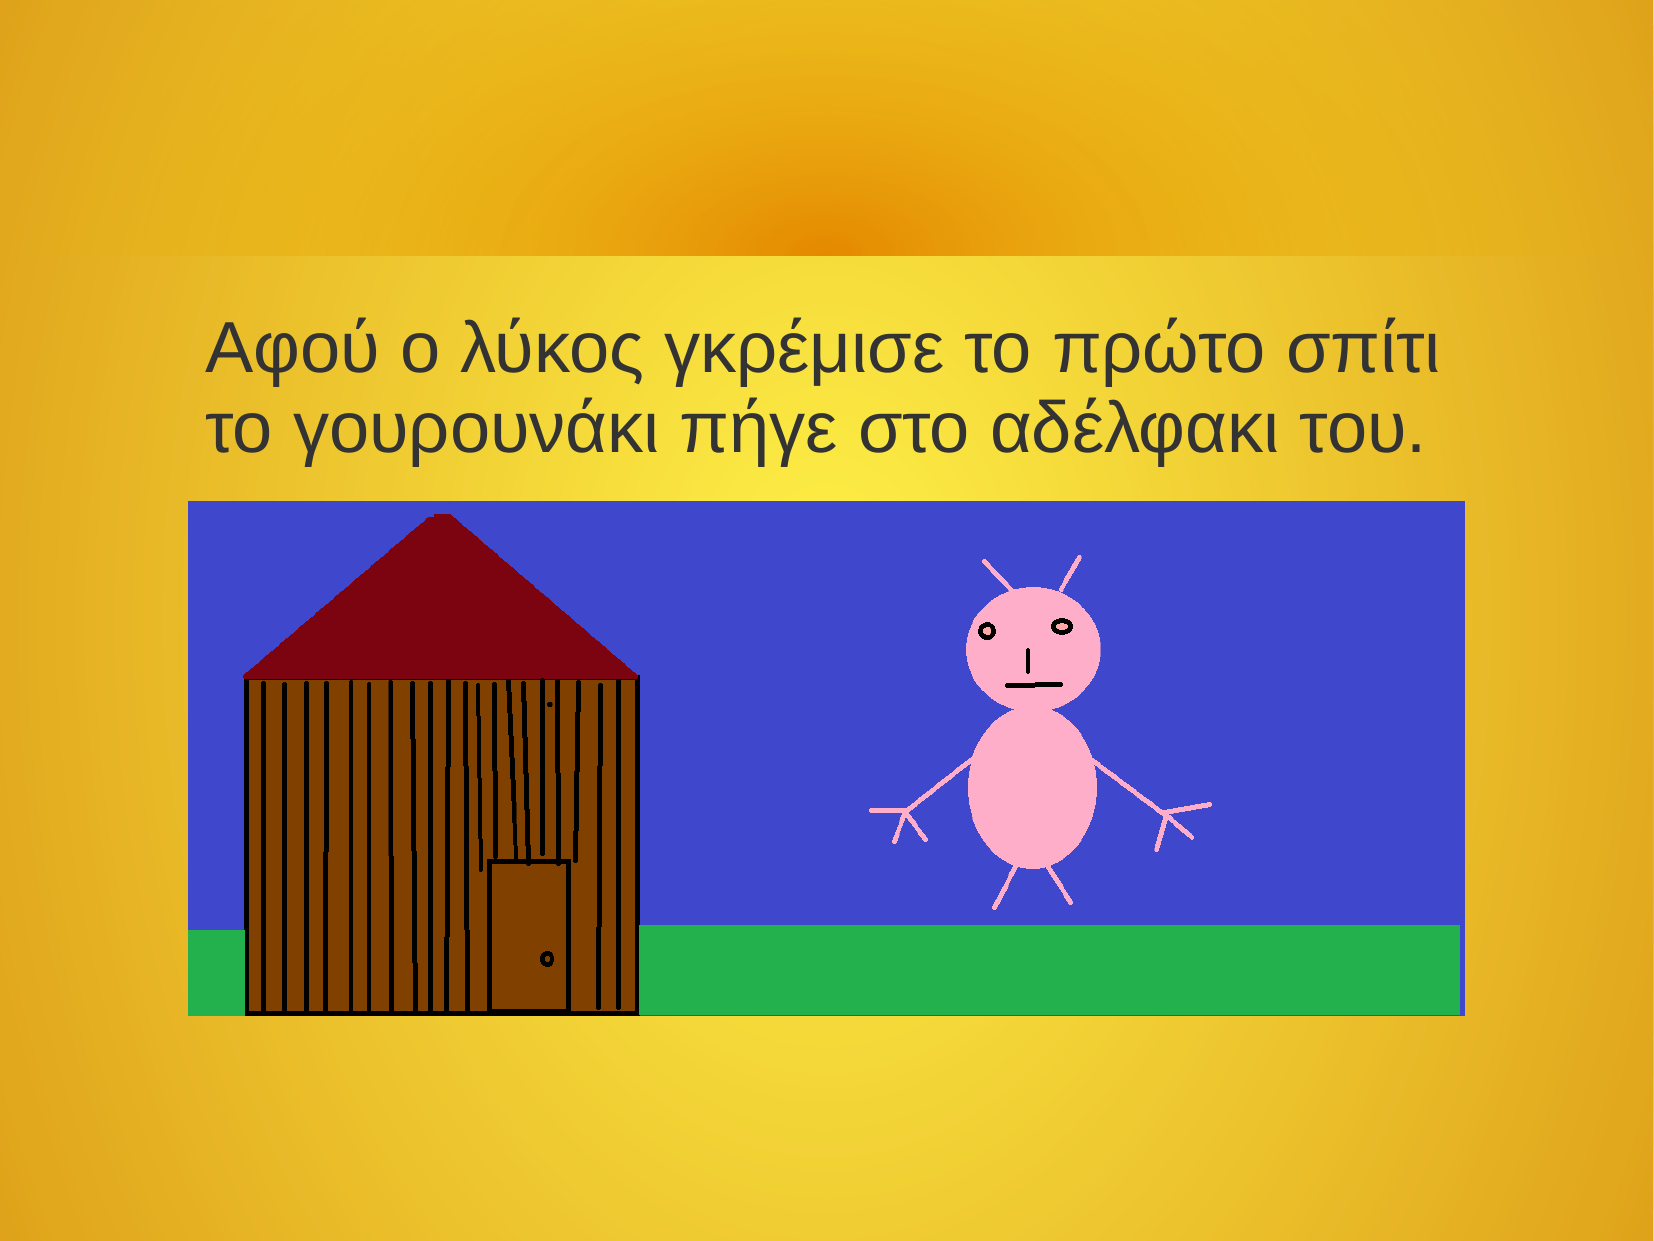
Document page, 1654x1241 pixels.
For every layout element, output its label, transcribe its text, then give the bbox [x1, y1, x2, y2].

list Αφού ο λύκος γκρέμισε το πρώτο σπίτι το γουρουνάκι πήγε στο αδέλφακι του. [134, 306, 1519, 1027]
picture [188, 501, 1465, 1016]
